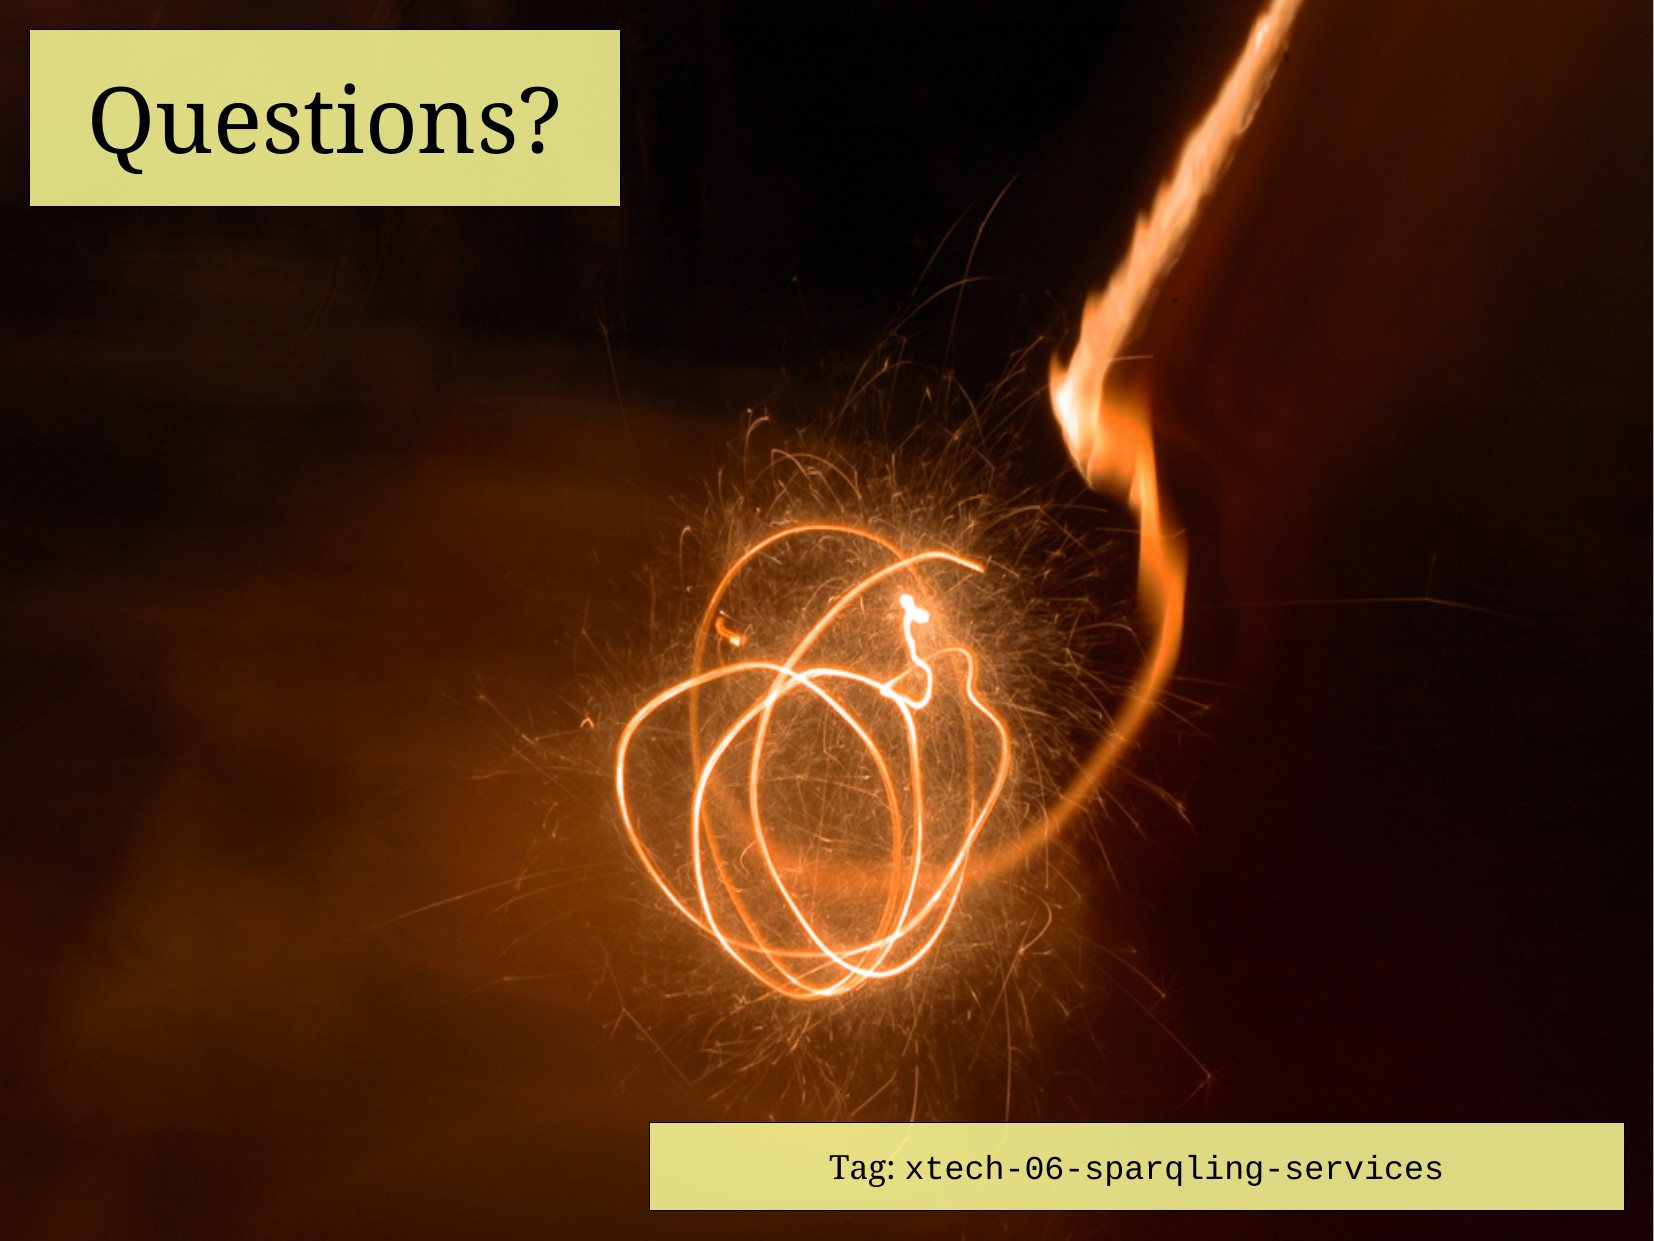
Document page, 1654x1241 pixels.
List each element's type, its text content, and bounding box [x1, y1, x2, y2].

text_box Tag: xtech-06-sparqling-services [649, 1122, 1625, 1211]
text_box Questions? [29, 29, 621, 207]
picture [0, 0, 1654, 1241]
